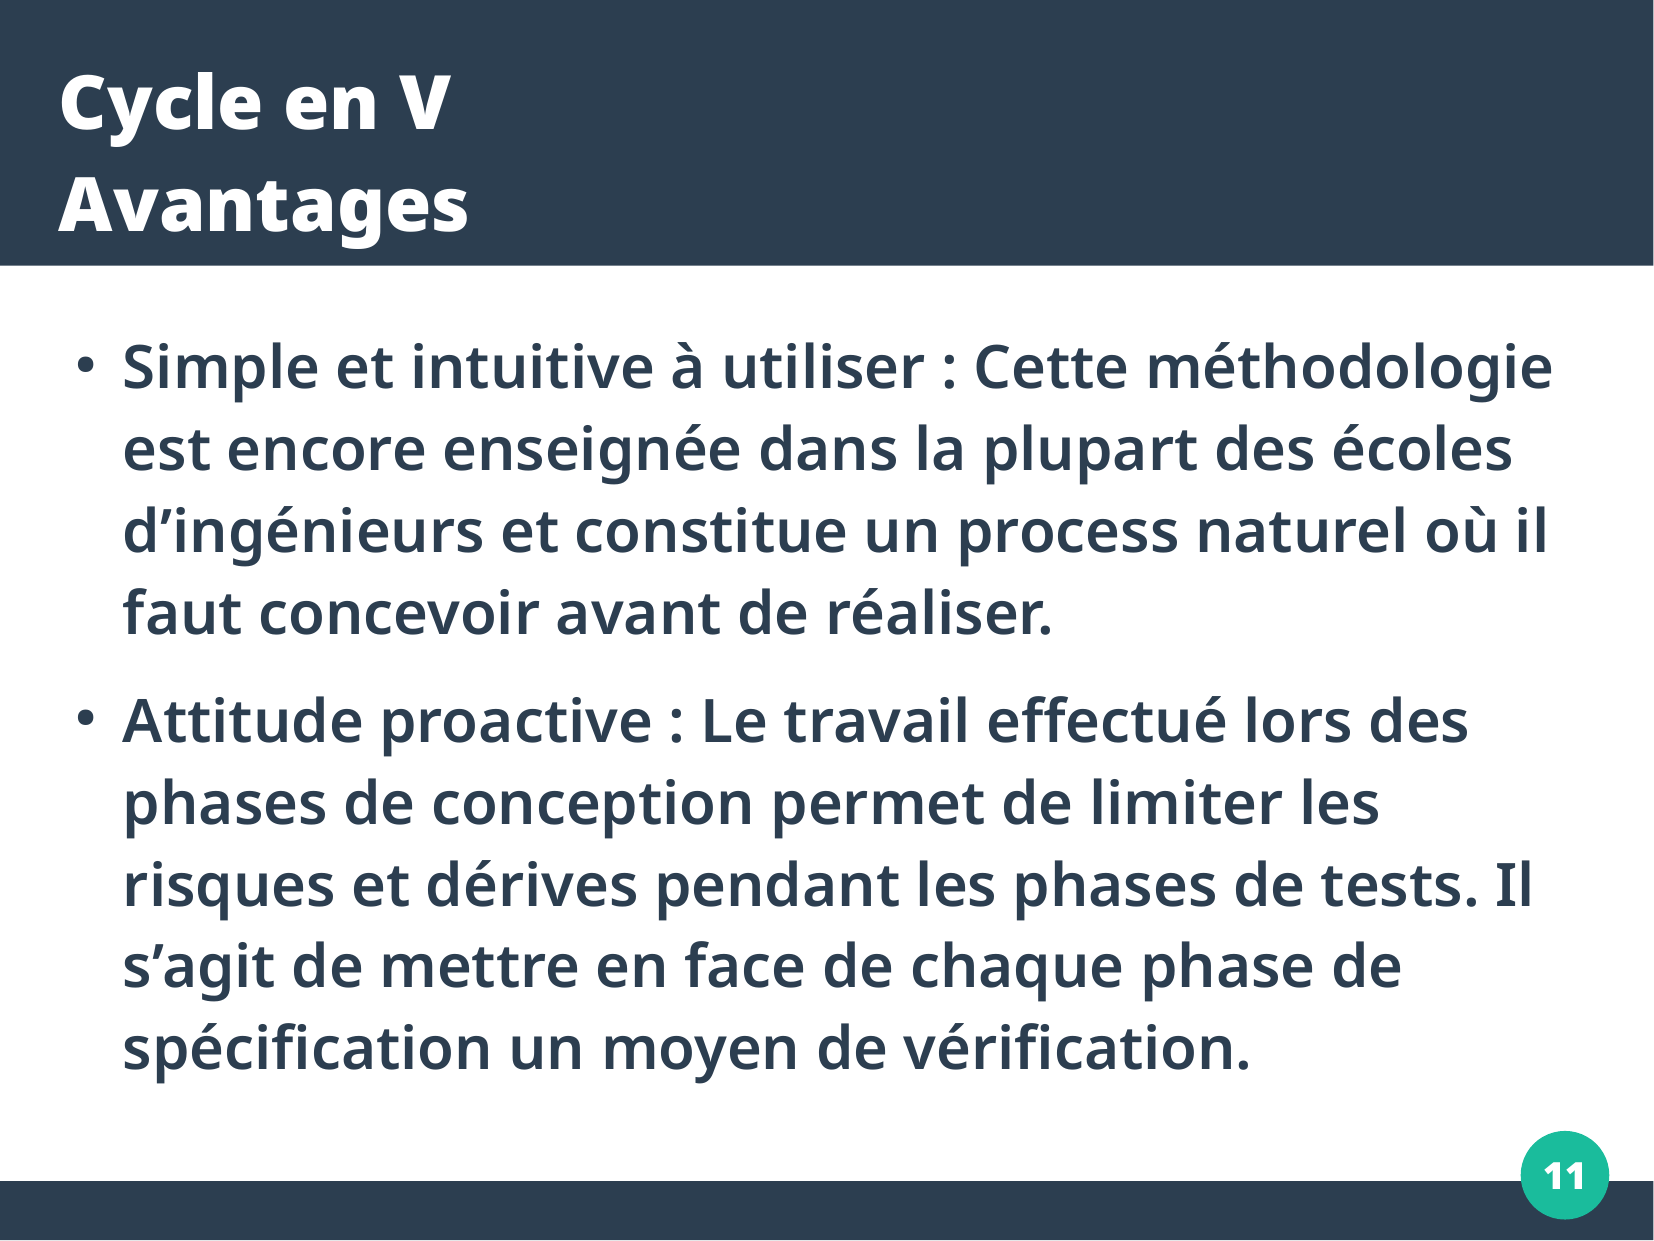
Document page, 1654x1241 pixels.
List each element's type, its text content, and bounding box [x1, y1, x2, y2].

list Simple et intuitive à utiliser : Cette méthodologie est encore enseignée dans la plupart des écoles d’ingénieurs et constitue un process naturel où il faut concevoir avant de réaliser. Attitude proactive : Le travail effectué lors des phases de conception permet de limiter les risques et dérives pendant les phases de tests. Il s’agit de mettre en face de chaque phase de spécification un moyen de vérification. [59, 324, 1595, 1152]
title Cycle en V Avantages [59, 49, 1595, 207]
